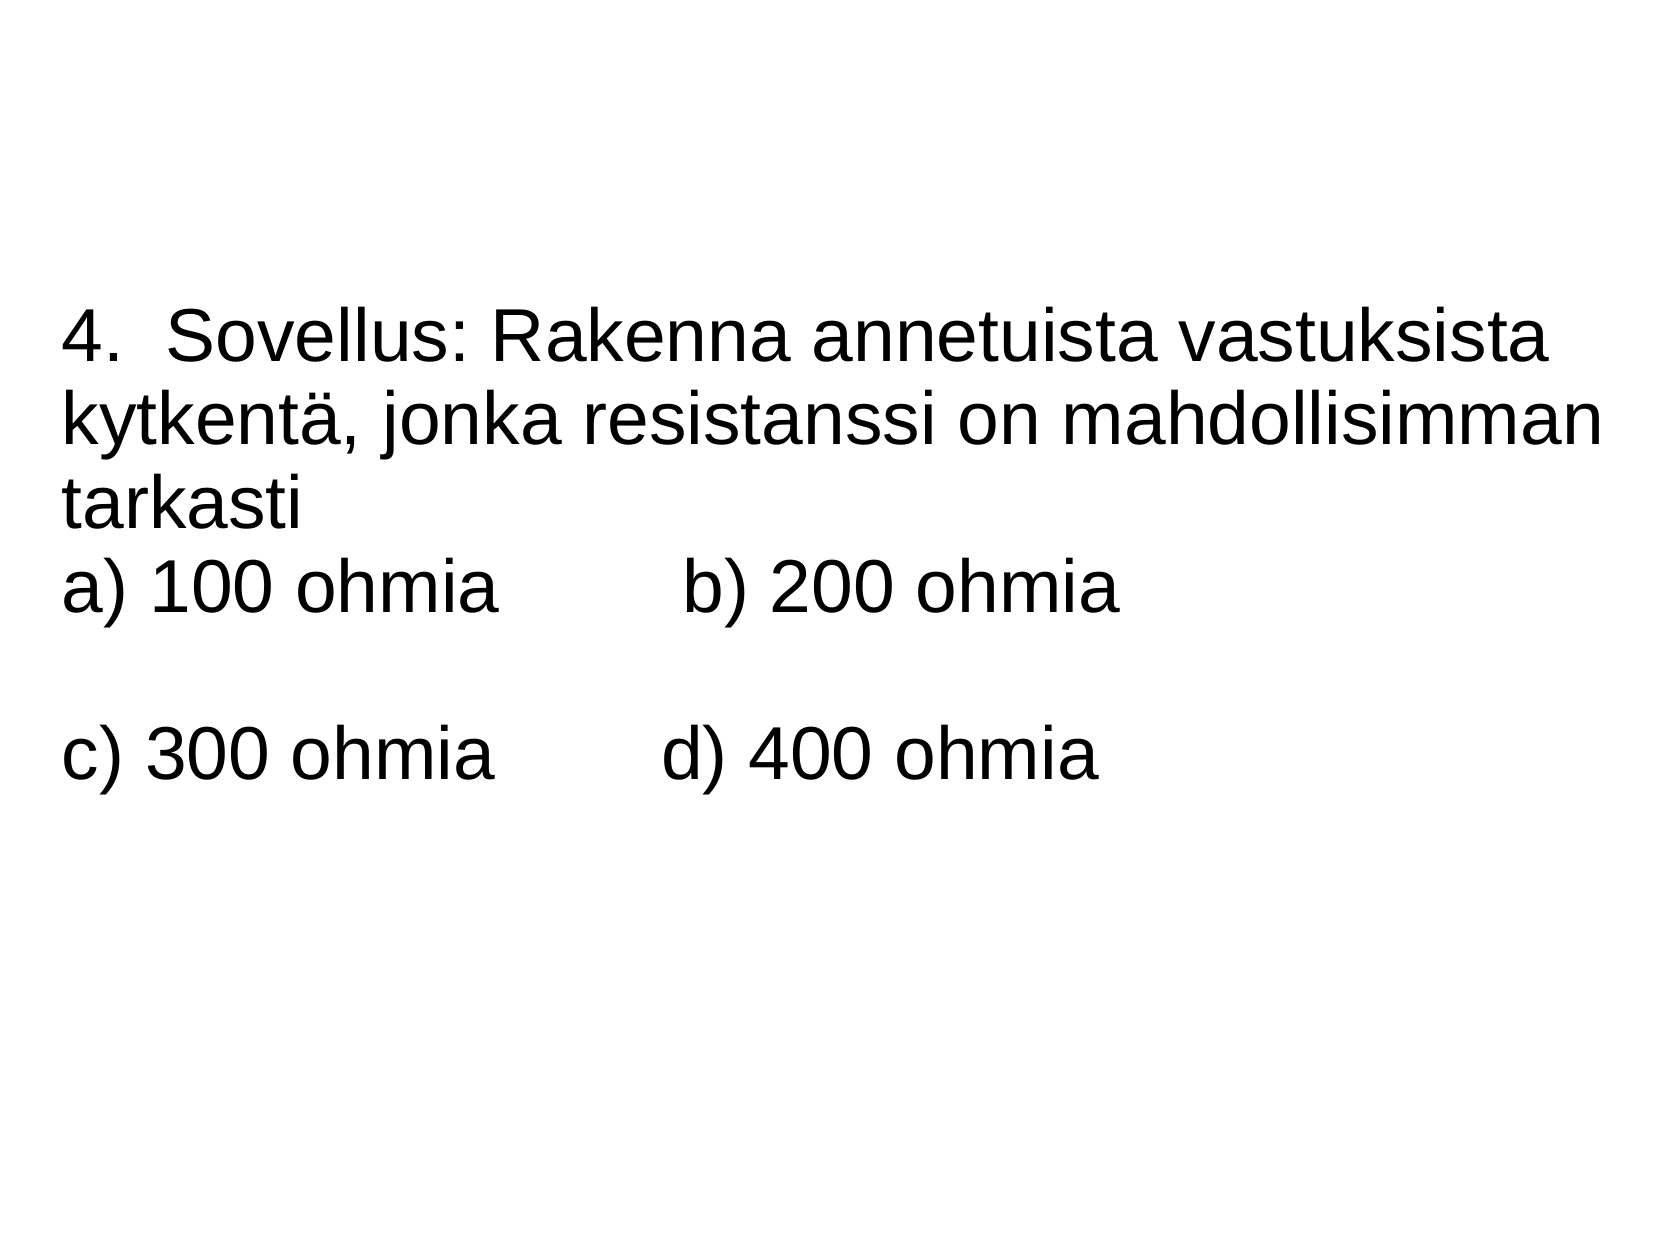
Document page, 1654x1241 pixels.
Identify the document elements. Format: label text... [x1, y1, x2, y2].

text_box 4. Sovellus: Rakenna annetuista vastuksista kytkentä, jonka resistanssi on mahdollisimman tarkasti a) 100 ohmia b) 200 ohmia c) 300 ohmia d) 400 ohmia [47, 281, 1652, 1125]
